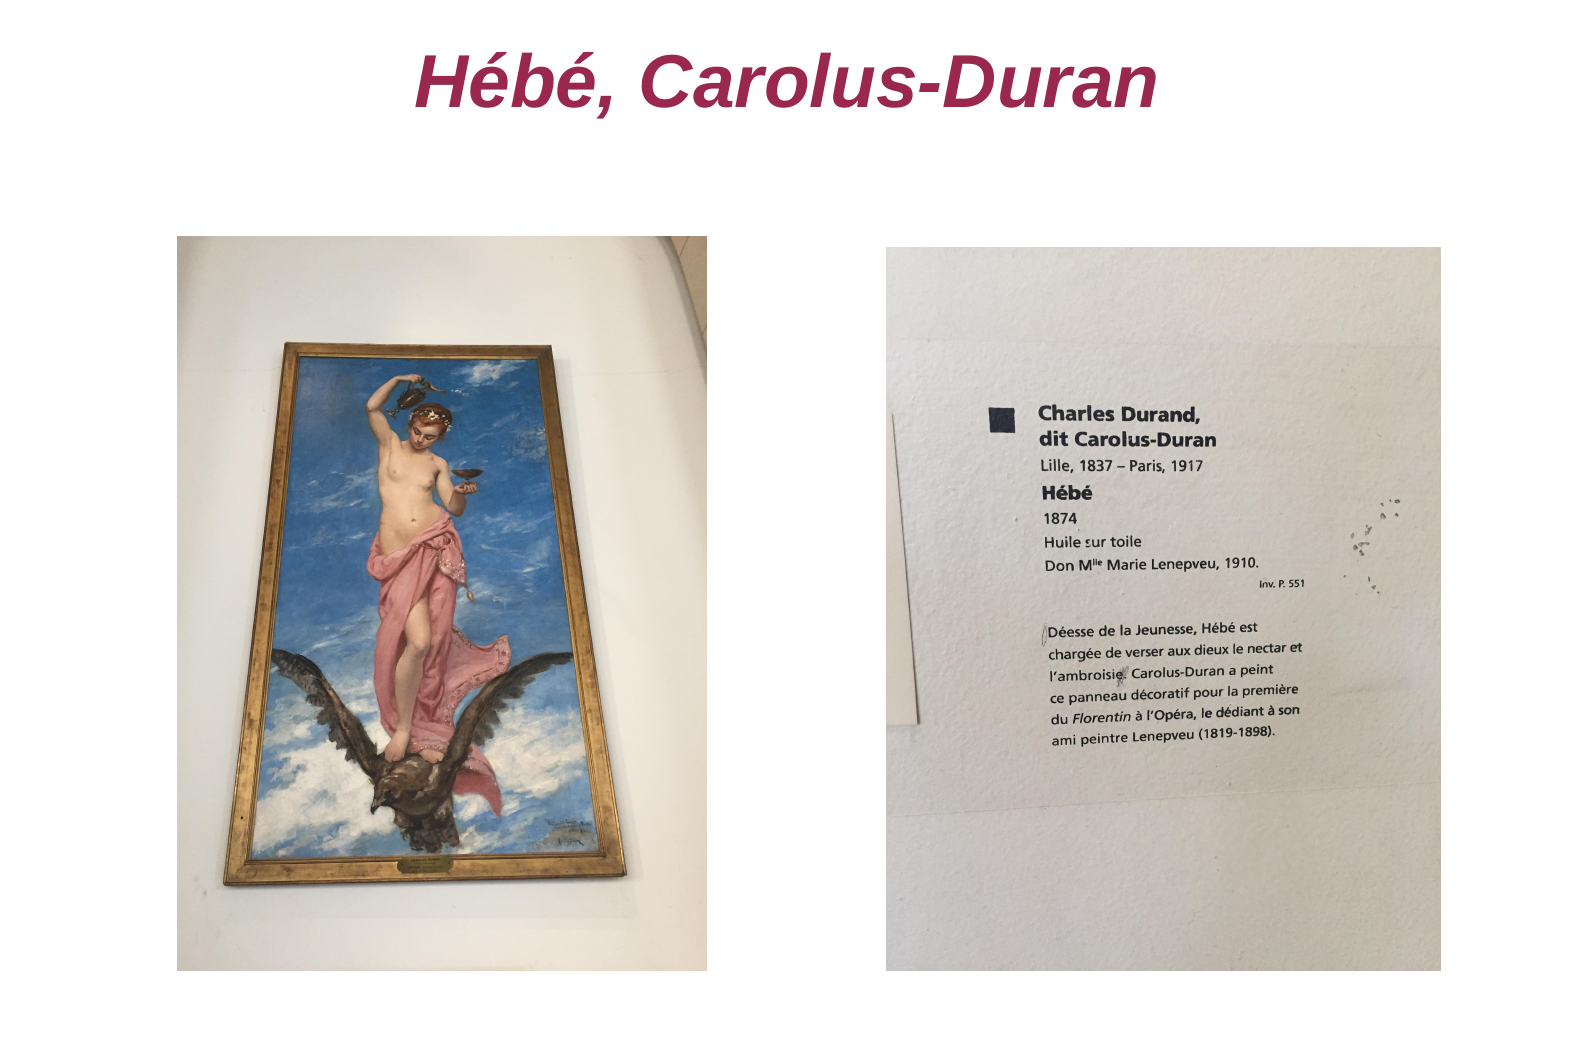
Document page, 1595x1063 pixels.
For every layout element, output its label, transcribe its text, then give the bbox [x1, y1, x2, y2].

picture [177, 236, 707, 971]
picture [886, 247, 1441, 971]
title Hébé, Carolus-Duran [106, 39, 1468, 292]
